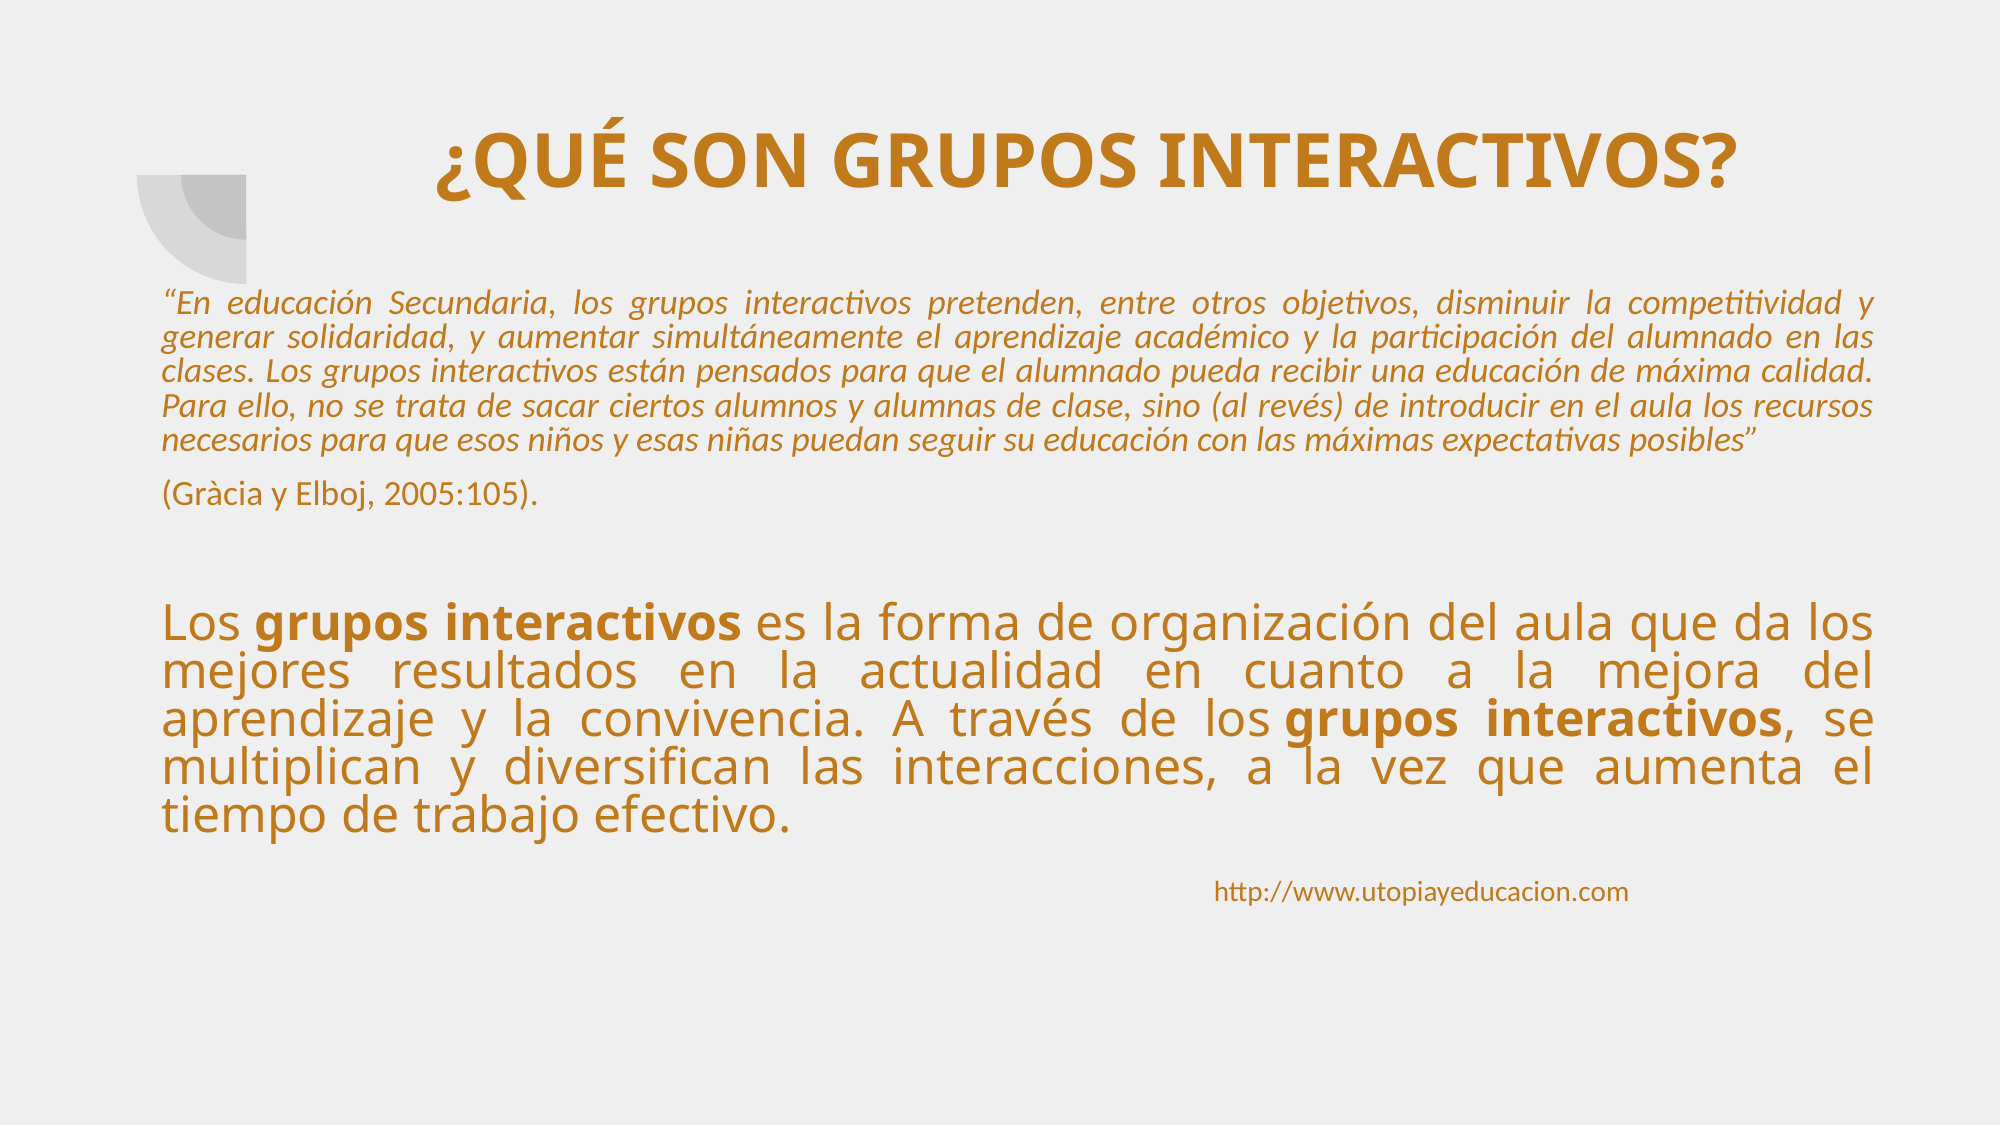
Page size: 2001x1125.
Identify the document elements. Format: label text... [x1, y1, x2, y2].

title ¿QUÉ SON GRUPOS INTERACTIVOS? [285, 115, 1891, 280]
subtitle “En educación Secundaria, los grupos interactivos pretenden, entre otros objetivos, disminuir la competitividad y generar solidaridad, y aumentar simultáneamente el aprendizaje académico y la participación del alumnado en las clases. Los grupos interactivos están pensados para que el alumnado pueda recibir una educación de máxima calidad. Para ello, no se trata de sacar ciertos alumnos y alumnas de clase, sino (al revés) de introducir en el aula los recursos necesarios para que esos niños y esas niñas puedan seguir su educación con las máximas expectativas posibles” (Gràcia y Elboj, 2005:105). Los grupos interactivos es la forma de organización del aula que da los mejores resultados en la actualidad en cuanto a la mejora del aprendizaje y la convivencia. A través de los grupos interactivos, se multiplican y diversifican las interacciones, a la vez que aumenta el tiempo de trabajo efectivo. http://www.utopiayeducacion.com [146, 280, 1891, 1042]
